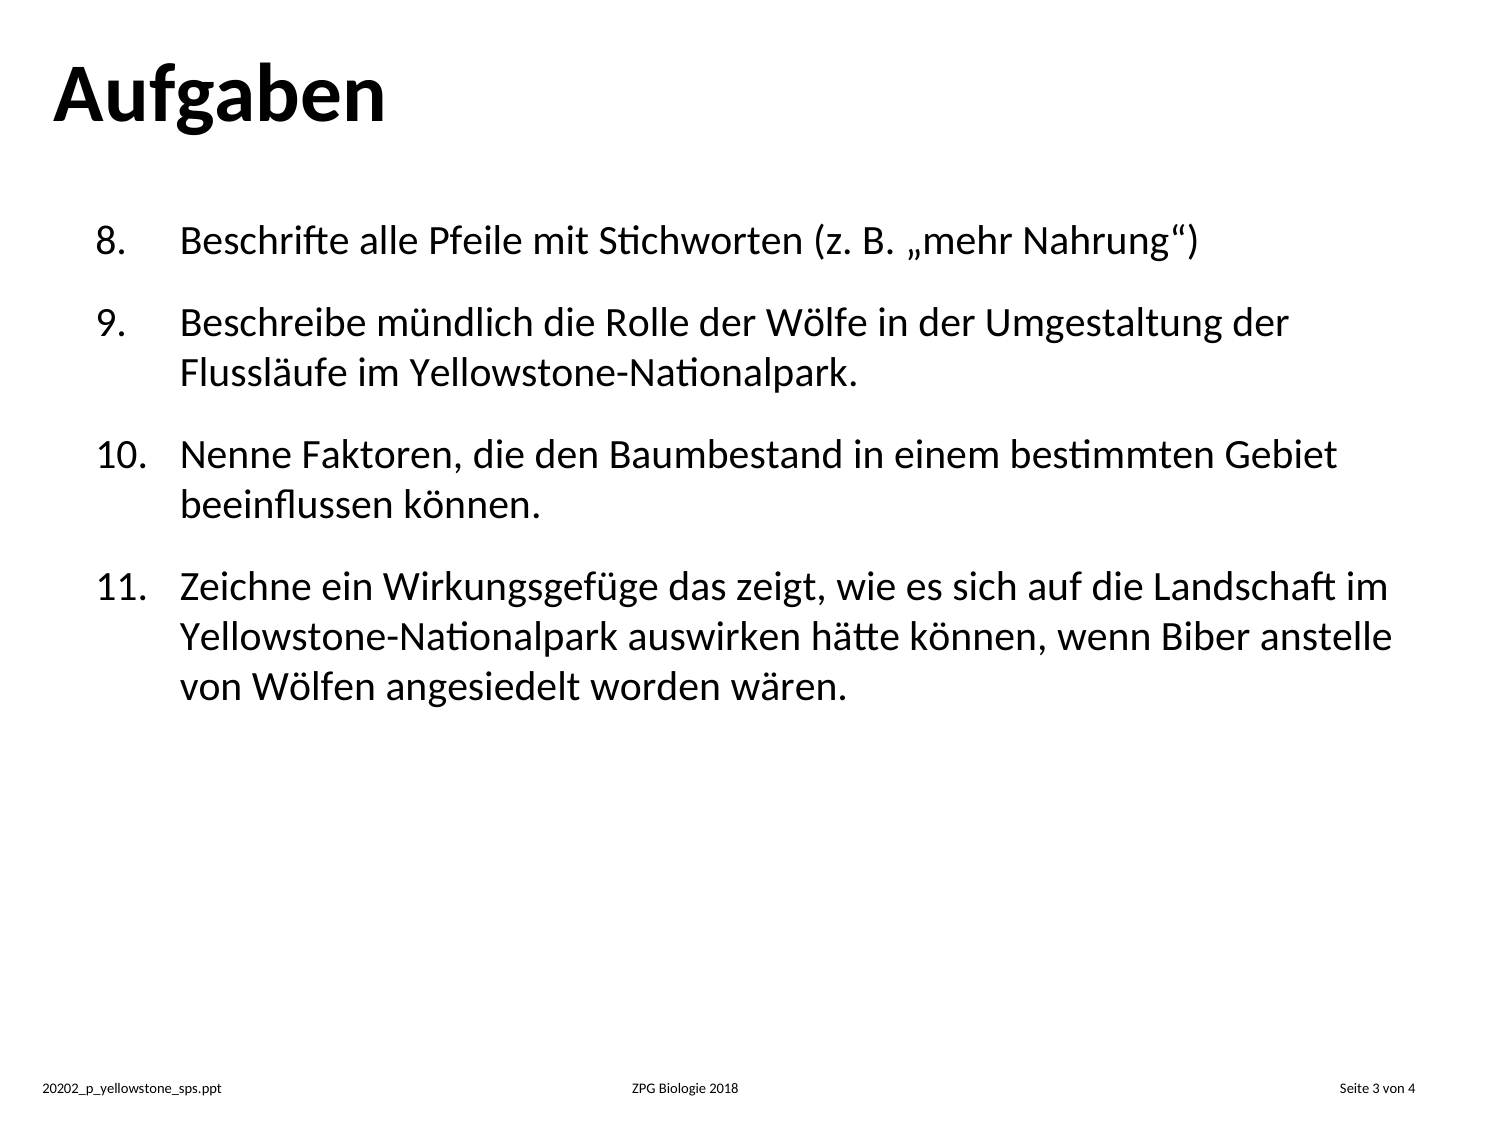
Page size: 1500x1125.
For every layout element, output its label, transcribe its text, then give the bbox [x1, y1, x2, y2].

text_box 20202_p_yellowstone_sps.ppt ZPG Biologie 2018 Seite 3 von 4 [27, 1071, 1473, 1105]
text_box Aufgaben Beschrifte alle Pfeile mit Stichworten (z. B. „mehr Nahrung“) Beschreibe mündlich die Rolle der Wölfe in der Umgestaltung der Flussläufe im Yellowstone-Nationalpark. Nenne Faktoren, die den Baumbestand in einem bestimmten Gebiet beeinflussen können. Zeichne ein Wirkungsgefüge das zeigt, wie es sich auf die Landschaft im Yellowstone-Nationalpark auswirken hätte können, wenn Biber anstelle von Wölfen angesiedelt worden wären. [40, 27, 1466, 716]
